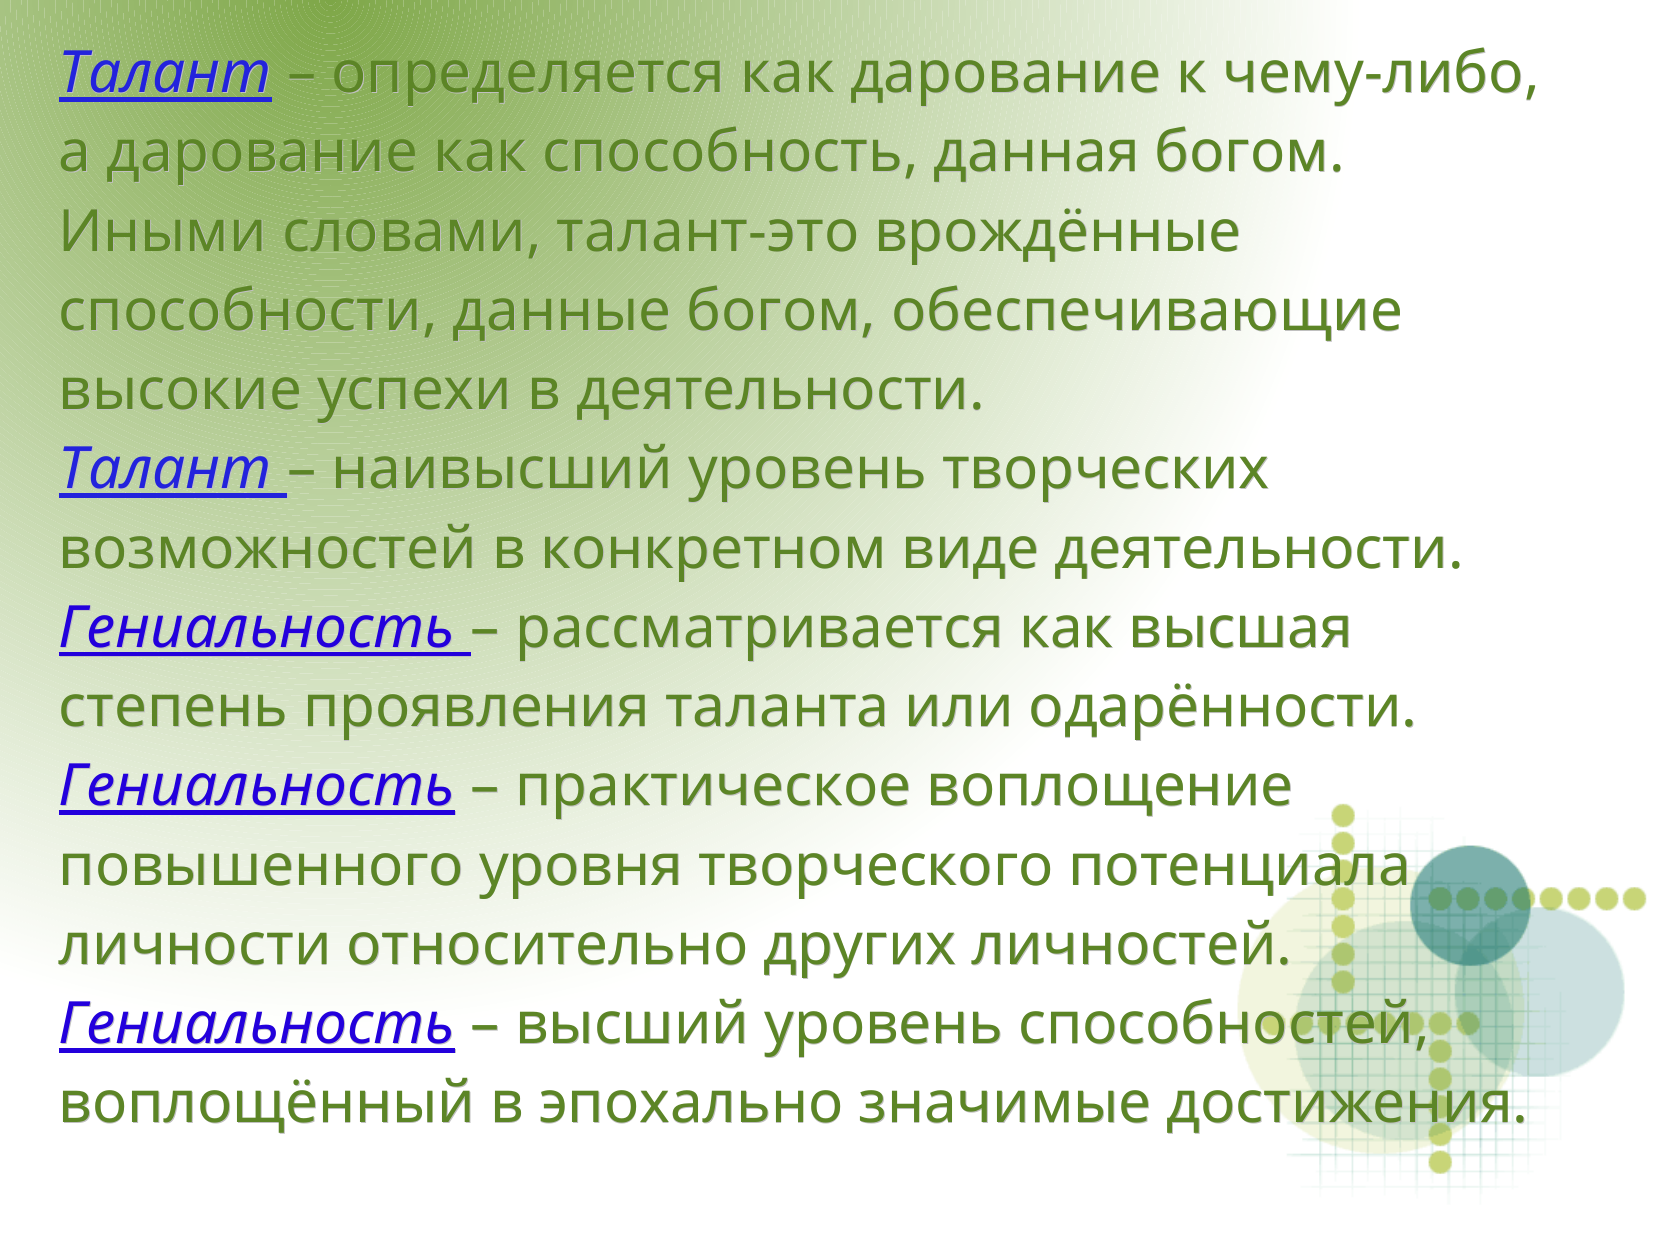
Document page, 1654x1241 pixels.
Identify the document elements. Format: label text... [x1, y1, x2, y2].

picture [1565, 792, 1654, 1211]
title Талант – определяется как дарование к чему-либо, а дарование как способность, данная богом. Иными словами, талант-это врождённые способности, данные богом, обеспечивающие высокие успехи в деятельности. Талант – наивысший уровень творческих возможностей в конкретном виде деятельности. Гениальность – рассматривается как высшая степень проявления таланта или одарённости. Гениальность – практическое воплощение повышенного уровня творческого потенциала личности относительно других личностей. Гениальность – высший уровень способностей, воплощённый в эпохально значимые достижения. [59, 54, 1565, 1241]
